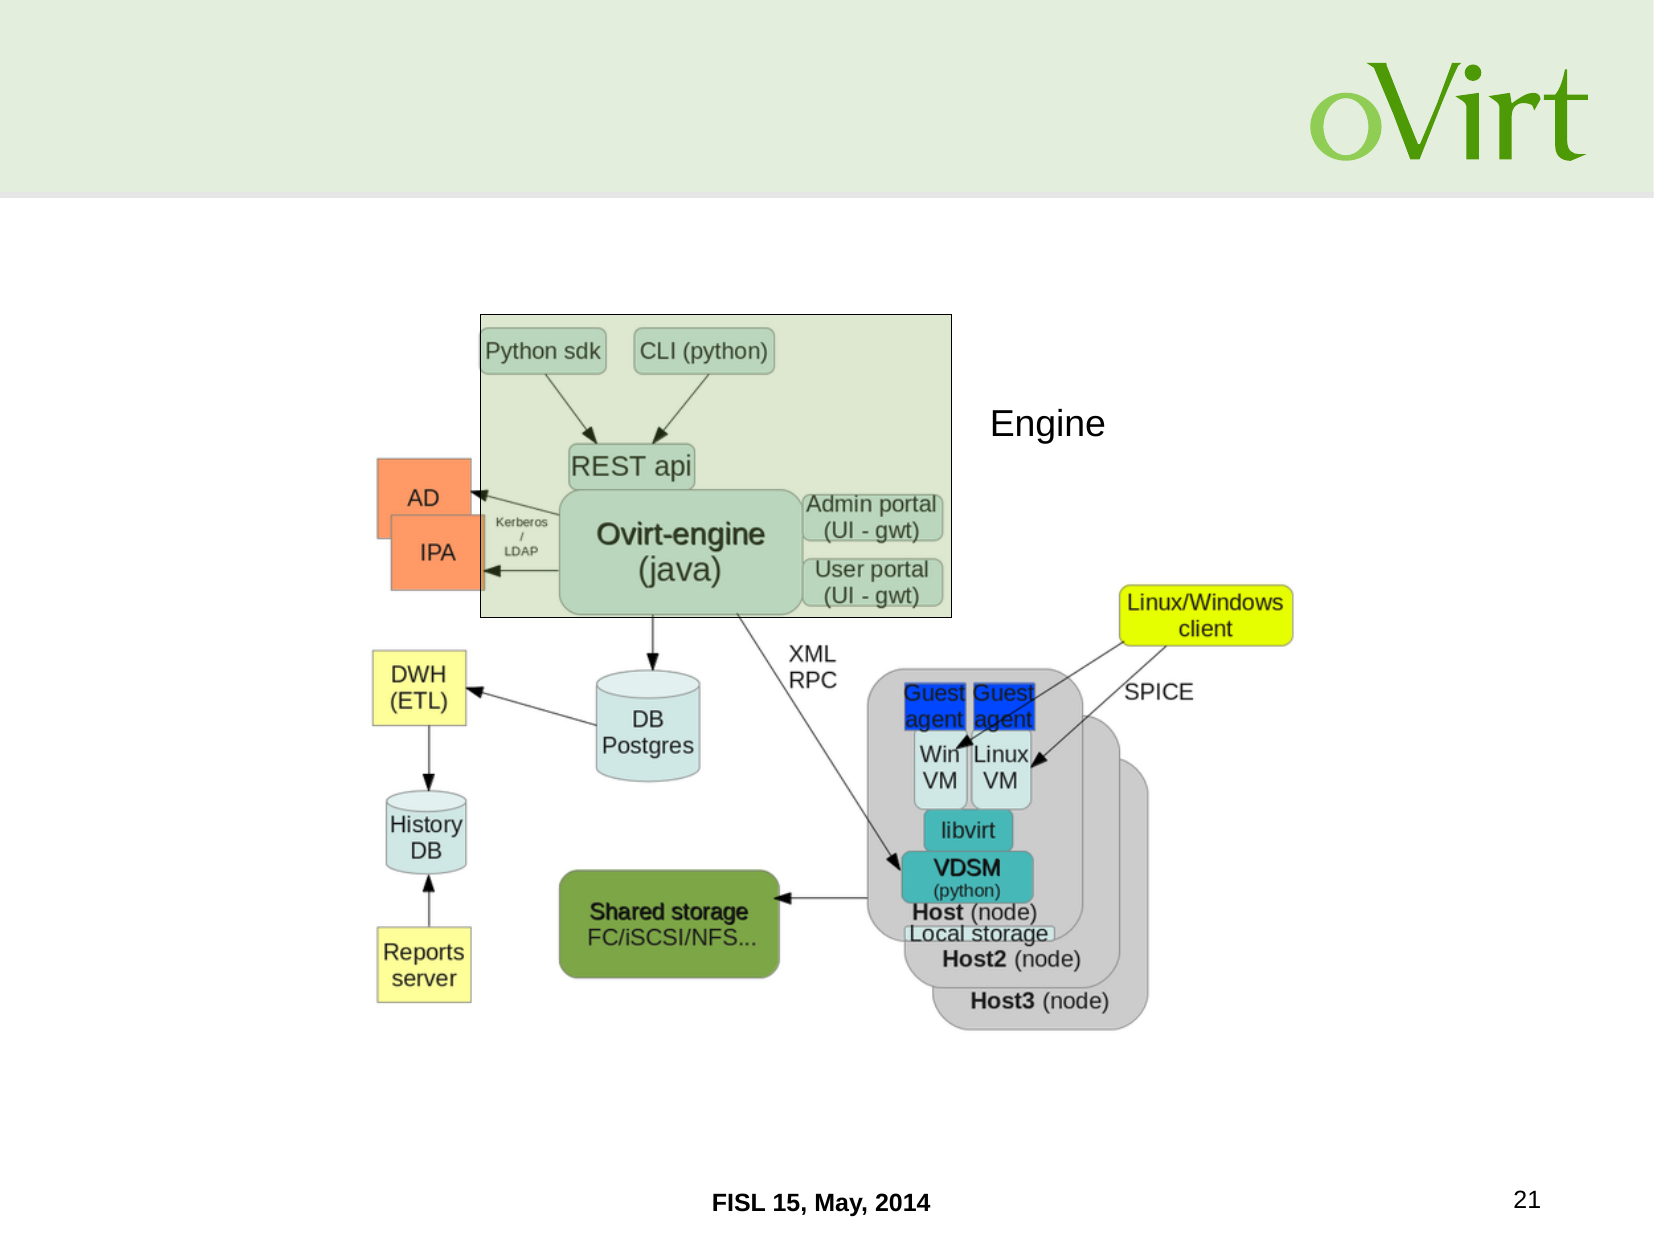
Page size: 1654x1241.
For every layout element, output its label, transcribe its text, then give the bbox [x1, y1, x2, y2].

text_box Engine [975, 394, 1121, 452]
text_box [480, 314, 952, 618]
picture [317, 244, 1344, 1039]
